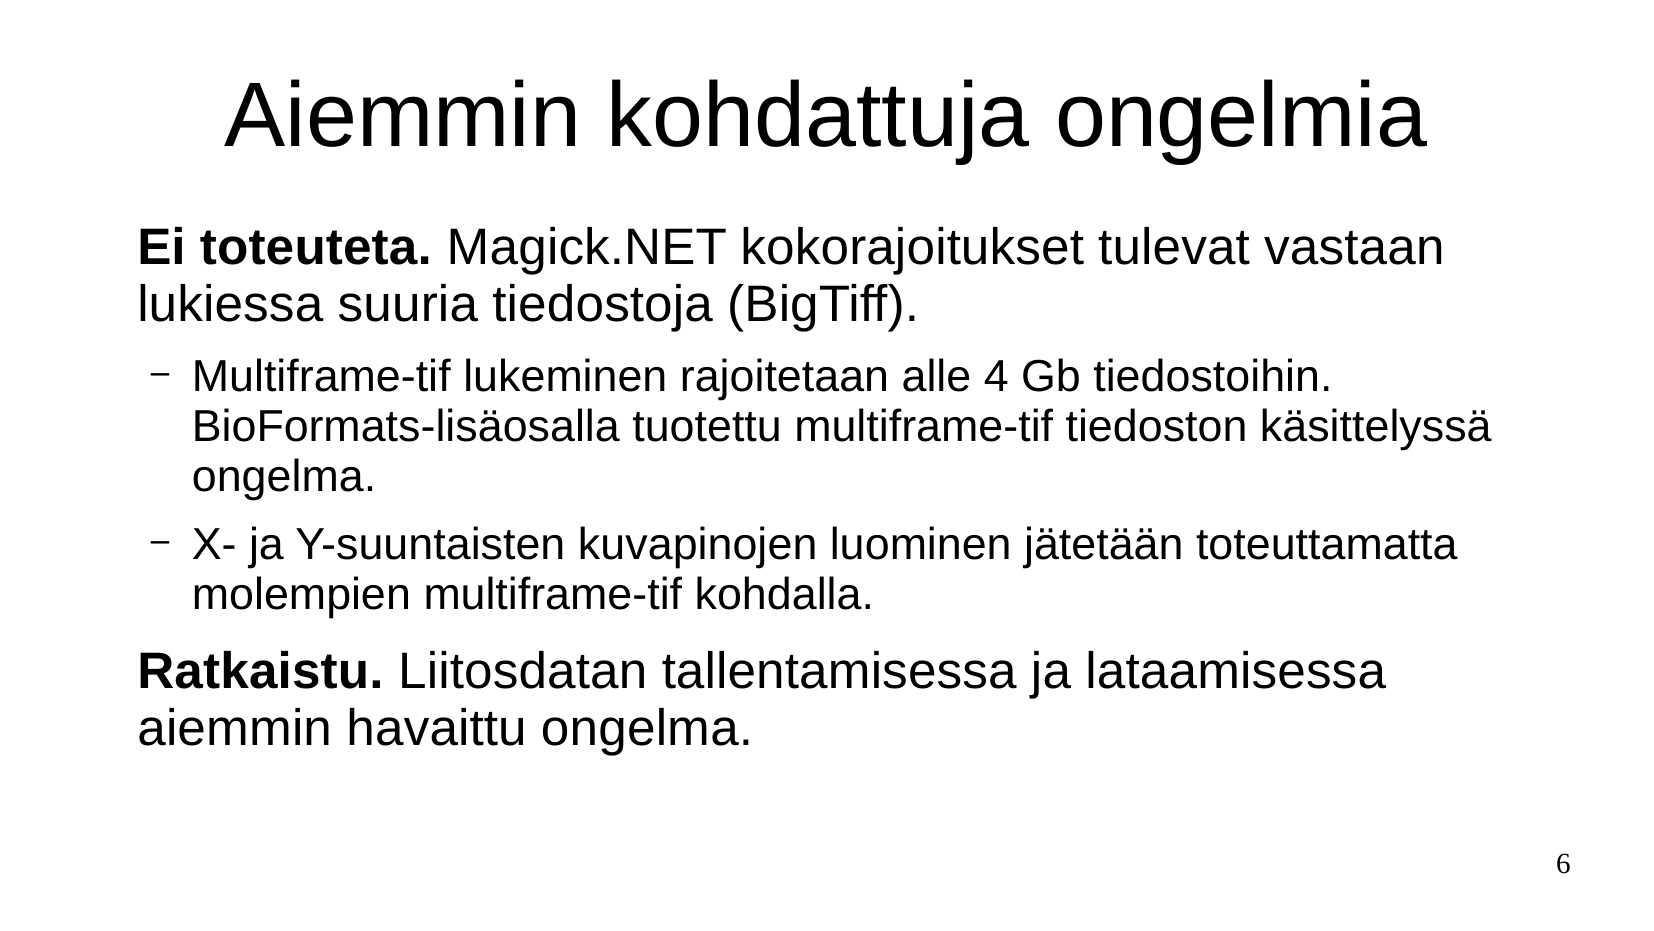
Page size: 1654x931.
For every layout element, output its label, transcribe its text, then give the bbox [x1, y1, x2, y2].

title Aiemmin kohdattuja ongelmia [82, 37, 1571, 193]
list Ei toteuteta. Magick.NET kokorajoitukset tulevat vastaan lukiessa suuria tiedostoja (BigTiff). Multiframe-tif lukeminen rajoitetaan alle 4 Gb tiedostoihin. BioFormats-lisäosalla tuotettu multiframe-tif tiedoston käsittelyssä ongelma. X- ja Y-suuntaisten kuvapinojen luominen jätetään toteuttamatta molempien multiframe-tif kohdalla. Ratkaistu. Liitosdatan tallentamisessa ja lataamisessa aiemmin havaittu ongelma. [82, 217, 1571, 758]
